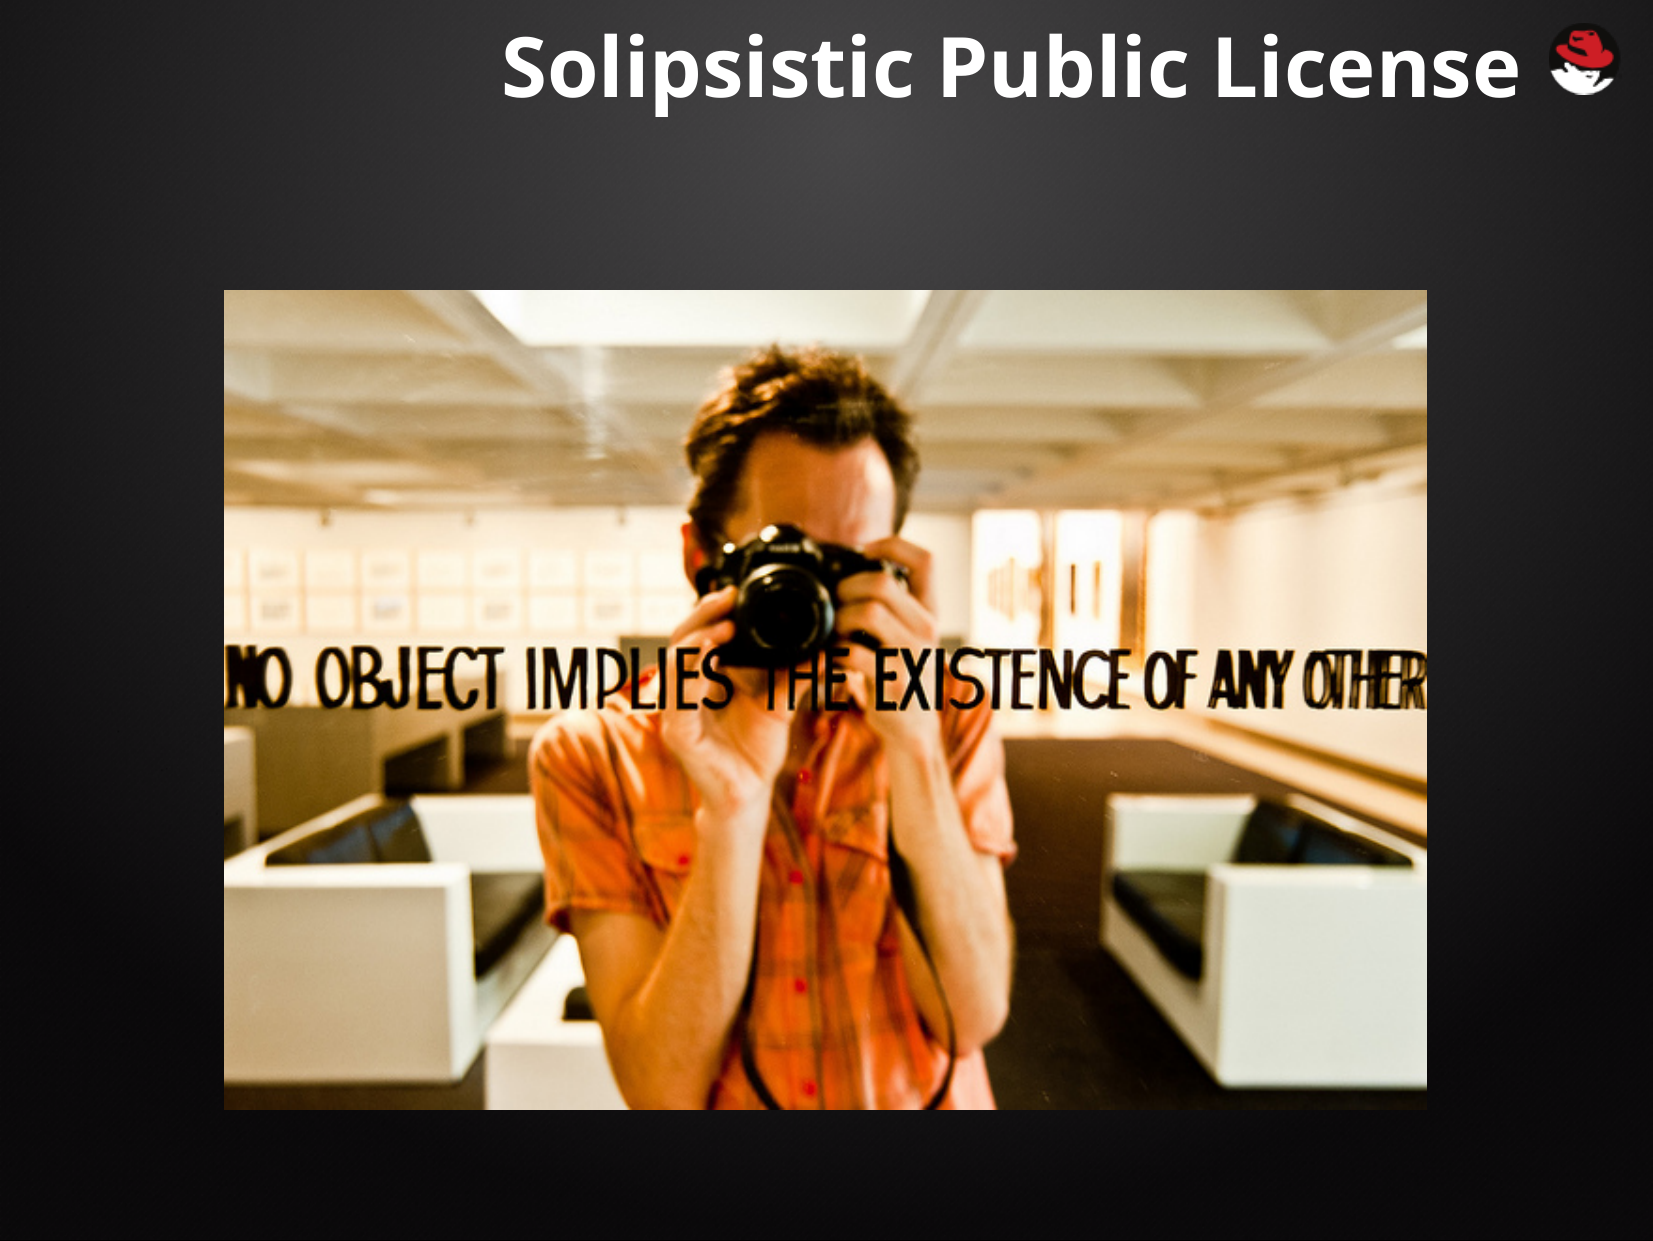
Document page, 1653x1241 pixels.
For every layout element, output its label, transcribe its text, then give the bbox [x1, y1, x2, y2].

title Solipsistic Public License [87, 10, 1523, 111]
picture [0, 0, 1653, 1240]
